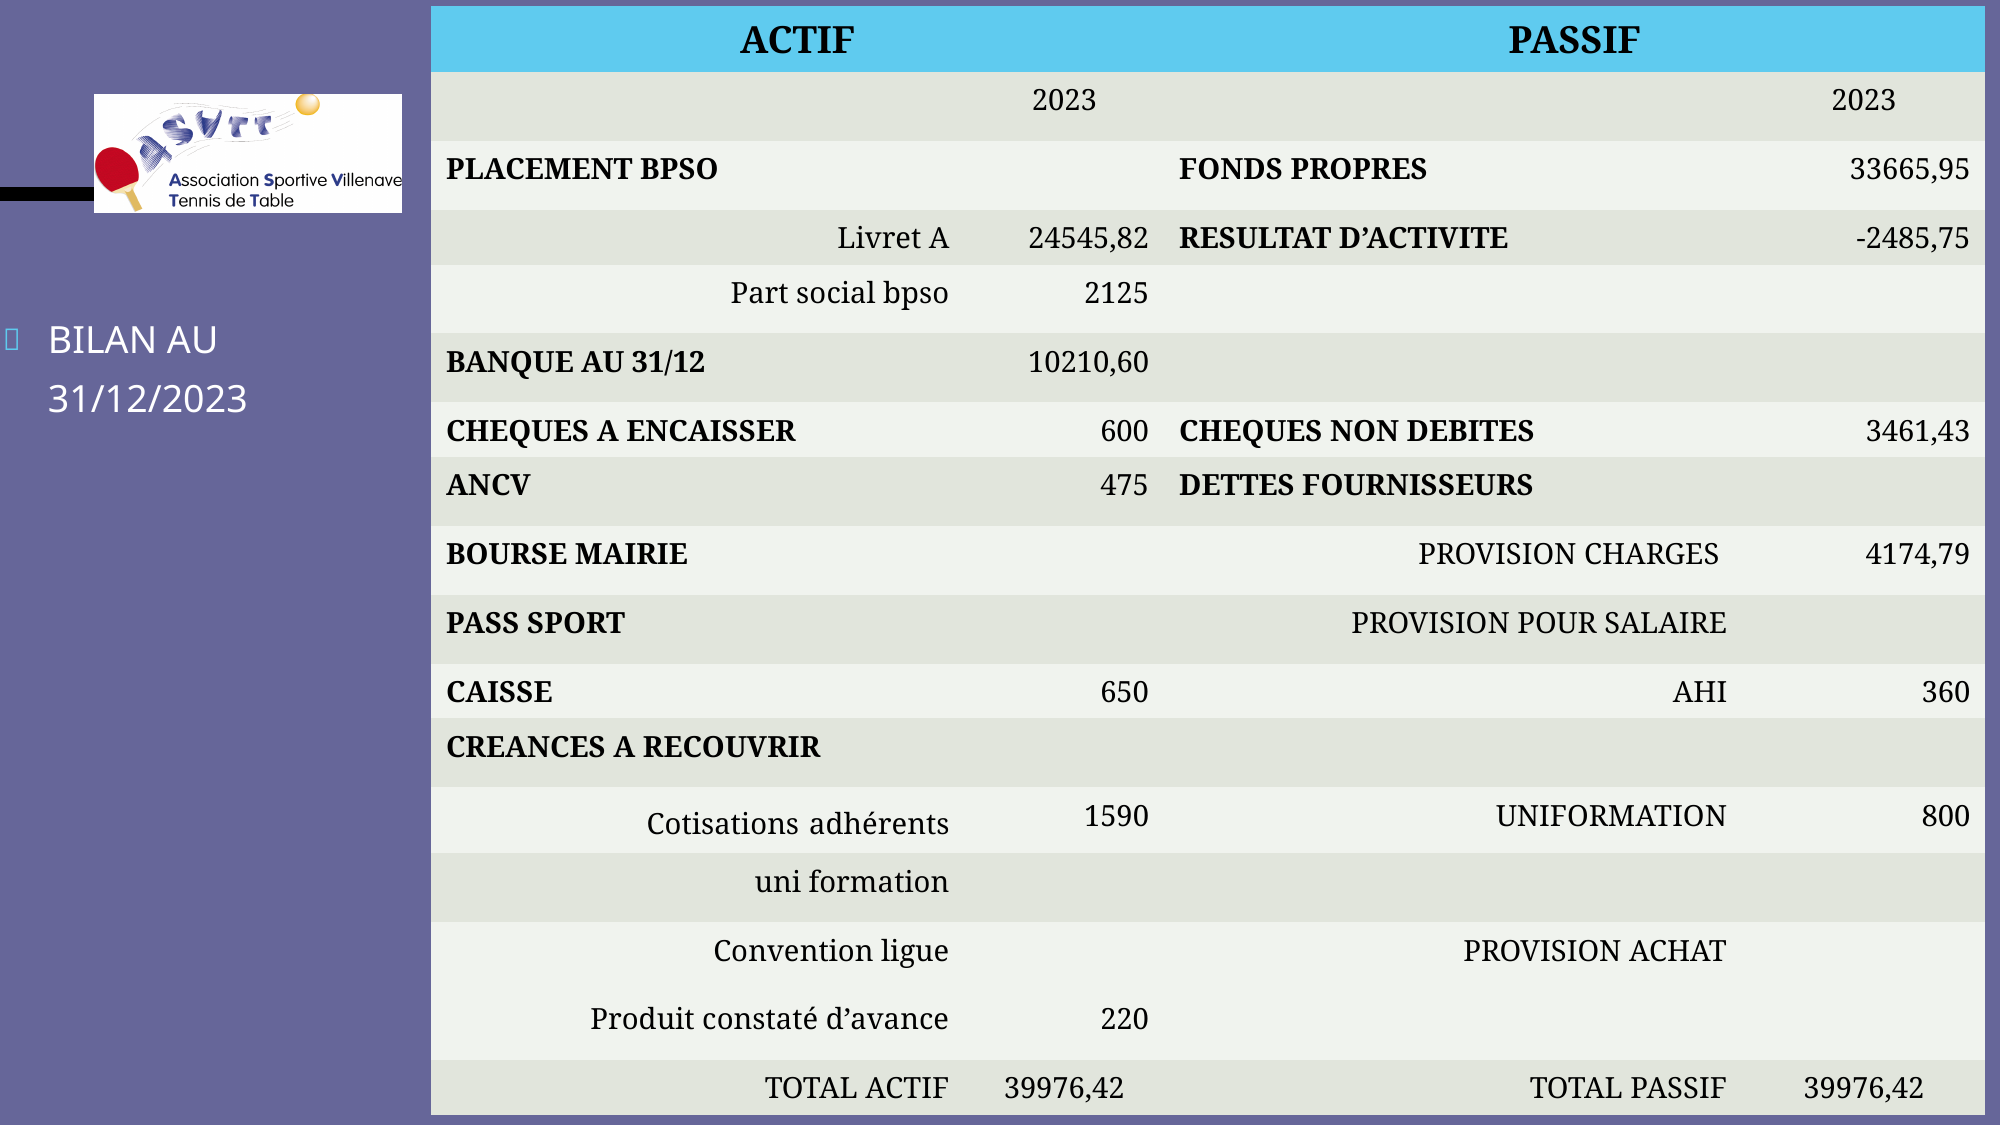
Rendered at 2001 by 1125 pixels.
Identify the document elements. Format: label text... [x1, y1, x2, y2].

table_cell PROVISION POUR SALAIRE [1164, 595, 1742, 664]
table_cell [965, 853, 1164, 922]
table_cell 220 [965, 991, 1164, 1060]
table_cell Produit constaté d’avance [431, 991, 965, 1060]
table_header ACTIF [431, 6, 1164, 72]
table_cell 2023 [1742, 72, 1985, 141]
table_cell -2485,75 [1742, 210, 1985, 265]
table_cell ANCV [431, 457, 965, 526]
table_cell [1742, 718, 1985, 787]
table_cell PROVISION CHARGES [1164, 526, 1742, 595]
table_cell Livret A [431, 210, 965, 265]
table_cell 800 [1742, 787, 1985, 853]
table_cell TOTAL ACTIF [431, 1060, 965, 1115]
table_cell [965, 526, 1164, 595]
table_cell uni formation [431, 853, 965, 922]
table_cell [1164, 853, 1742, 922]
table_cell [1164, 72, 1742, 141]
table_cell Cotisations adhérents [431, 787, 965, 853]
table_cell [1742, 333, 1985, 402]
picture [94, 94, 402, 213]
table_header PASSIF [1164, 6, 1985, 72]
table_cell PROVISION ACHAT [1164, 922, 1742, 991]
table_cell 4174,79 [1742, 526, 1985, 595]
table_cell [1742, 265, 1985, 333]
table_cell 24545,82 [965, 210, 1164, 265]
table_cell [431, 72, 965, 141]
table_cell CHEQUES NON DEBITES [1164, 402, 1742, 457]
table_cell 600 [965, 402, 1164, 457]
table_cell [965, 595, 1164, 664]
table_cell CREANCES A RECOUVRIR [431, 718, 965, 787]
table_cell 2125 [965, 265, 1164, 333]
table_cell 39976,42 [1742, 1060, 1985, 1115]
table_cell [1164, 265, 1742, 333]
table_cell UNIFORMATION [1164, 787, 1742, 853]
table_cell Convention ligue [431, 922, 965, 991]
table_cell [1164, 333, 1742, 402]
table_cell [1742, 457, 1985, 526]
table_cell 10210,60 [965, 333, 1164, 402]
table_cell [965, 718, 1164, 787]
table_cell [1742, 922, 1985, 991]
table_cell FONDS PROPRES [1164, 141, 1742, 210]
table_cell 33665,95 [1742, 141, 1985, 210]
table_cell [1742, 595, 1985, 664]
table_cell 1590 [965, 787, 1164, 853]
table_cell 360 [1742, 664, 1985, 718]
table_cell 650 [965, 664, 1164, 718]
table_cell PASS SPORT [431, 595, 965, 664]
table_cell CHEQUES A ENCAISSER [431, 402, 965, 457]
list BILAN AU 31/12/2023 [0, 295, 431, 391]
table_cell RESULTAT D’ACTIVITE [1164, 210, 1742, 265]
table_cell [1742, 853, 1985, 922]
table_cell PLACEMENT BPSO [431, 141, 965, 210]
table_cell [965, 922, 1164, 991]
table_cell 475 [965, 457, 1164, 526]
table_cell 39976,42 [965, 1060, 1164, 1115]
table_cell 2023 [965, 72, 1164, 141]
table_cell BANQUE AU 31/12 [431, 333, 965, 402]
table_cell TOTAL PASSIF [1164, 1060, 1742, 1115]
table_cell [1742, 991, 1985, 1060]
table_cell BOURSE MAIRIE [431, 526, 965, 595]
table_cell 3461,43 [1742, 402, 1985, 457]
table_cell [965, 141, 1164, 210]
table_cell AHI [1164, 664, 1742, 718]
table_cell CAISSE [431, 664, 965, 718]
table_cell DETTES FOURNISSEURS [1164, 457, 1742, 526]
table_cell [1164, 718, 1742, 787]
table_cell Part social bpso [431, 265, 965, 333]
table_cell [1164, 991, 1742, 1060]
